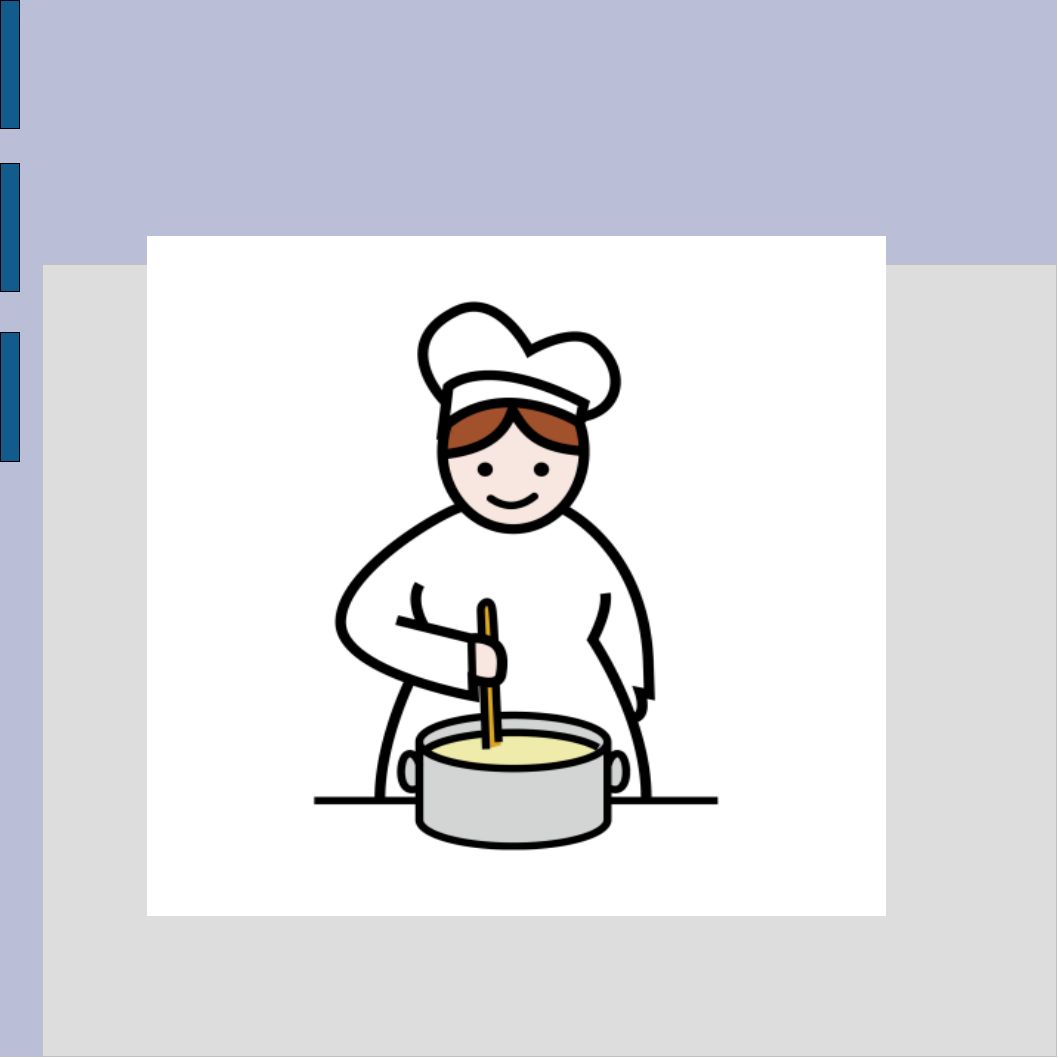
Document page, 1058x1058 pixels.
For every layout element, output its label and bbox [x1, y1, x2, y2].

picture [147, 236, 886, 916]
